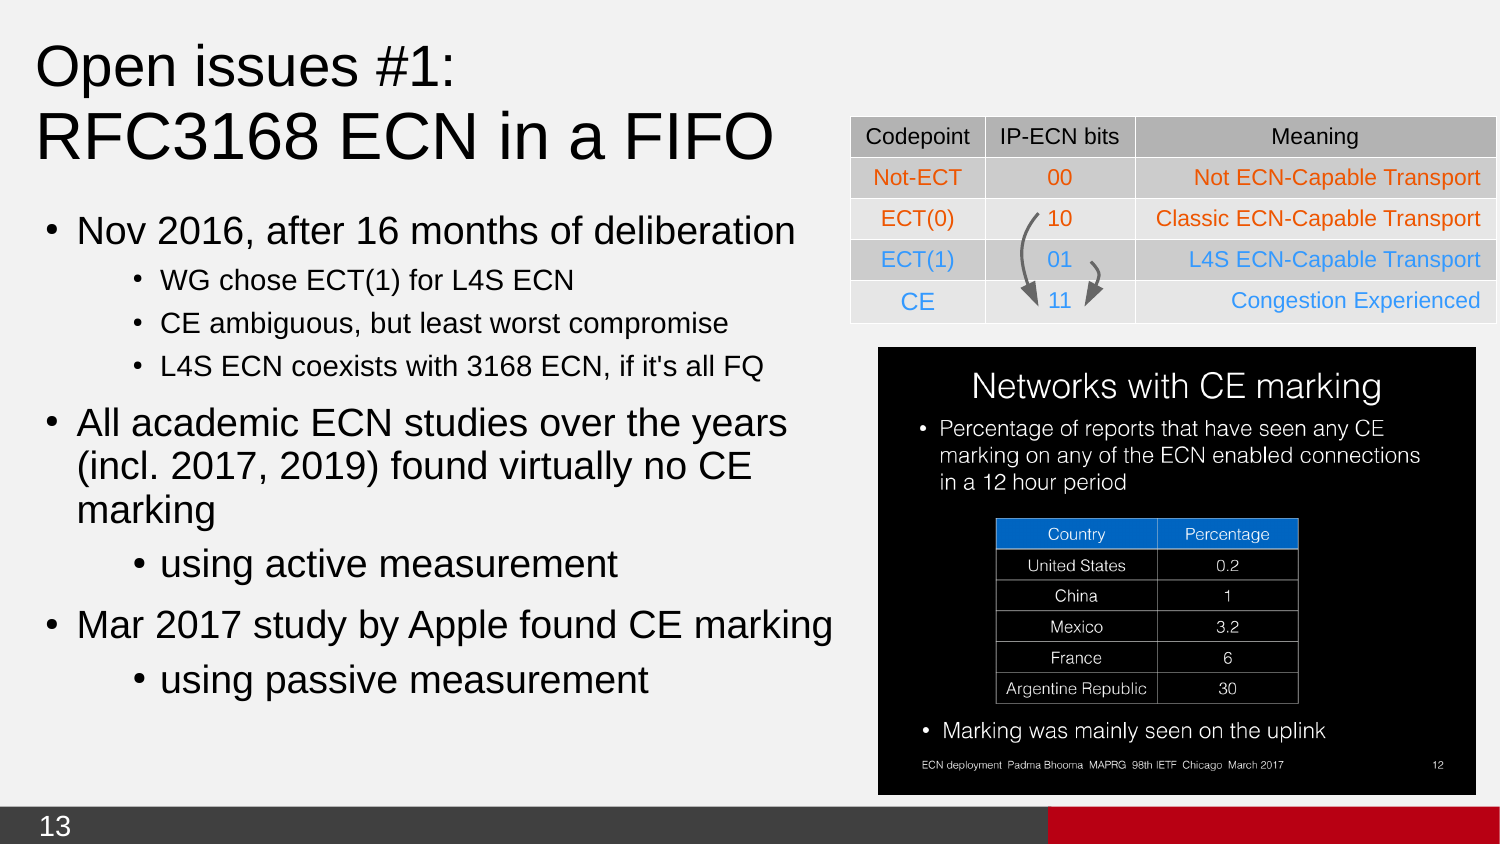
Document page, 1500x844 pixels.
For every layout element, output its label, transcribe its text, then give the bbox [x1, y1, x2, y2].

table_cell Congestion Experienced [1136, 281, 1496, 323]
table_cell ECT(1) [851, 240, 985, 280]
table_cell 10 [986, 199, 1135, 239]
table_cell 00 [986, 158, 1135, 198]
list Nov 2016, after 16 months of deliberation WG chose ECT(1) for L4S ECN CE ambiguous, but least worst compromise L4S ECN coexists with 3168 ECN, if it's all FQ All academic ECN studies over the years (incl. 2017, 2019) found virtually no CE marking using active measurement Mar 2017 study by Apple found CE marking using passive measurement [34, 209, 847, 755]
table_cell Classic ECN-Capable Transport [1136, 199, 1496, 239]
table_cell ECT(0) [851, 199, 985, 239]
table_cell CE [851, 281, 985, 323]
picture [878, 347, 1476, 795]
table_header Meaning [1136, 117, 1496, 157]
table_header Codepoint [851, 117, 985, 157]
table_cell 11 [986, 281, 1135, 323]
table_cell 01 [986, 240, 1024, 280]
table_cell Not ECN-Capable Transport [1136, 158, 1496, 198]
table_cell 01 [1024, 240, 1135, 280]
table_header IP-ECN bits [986, 117, 1135, 157]
table_cell Not-ECT [851, 158, 985, 198]
table_cell L4S ECN-Capable Transport [1136, 240, 1496, 280]
title Open issues #1: RFC3168 ECN in a FIFO [35, 29, 1430, 179]
